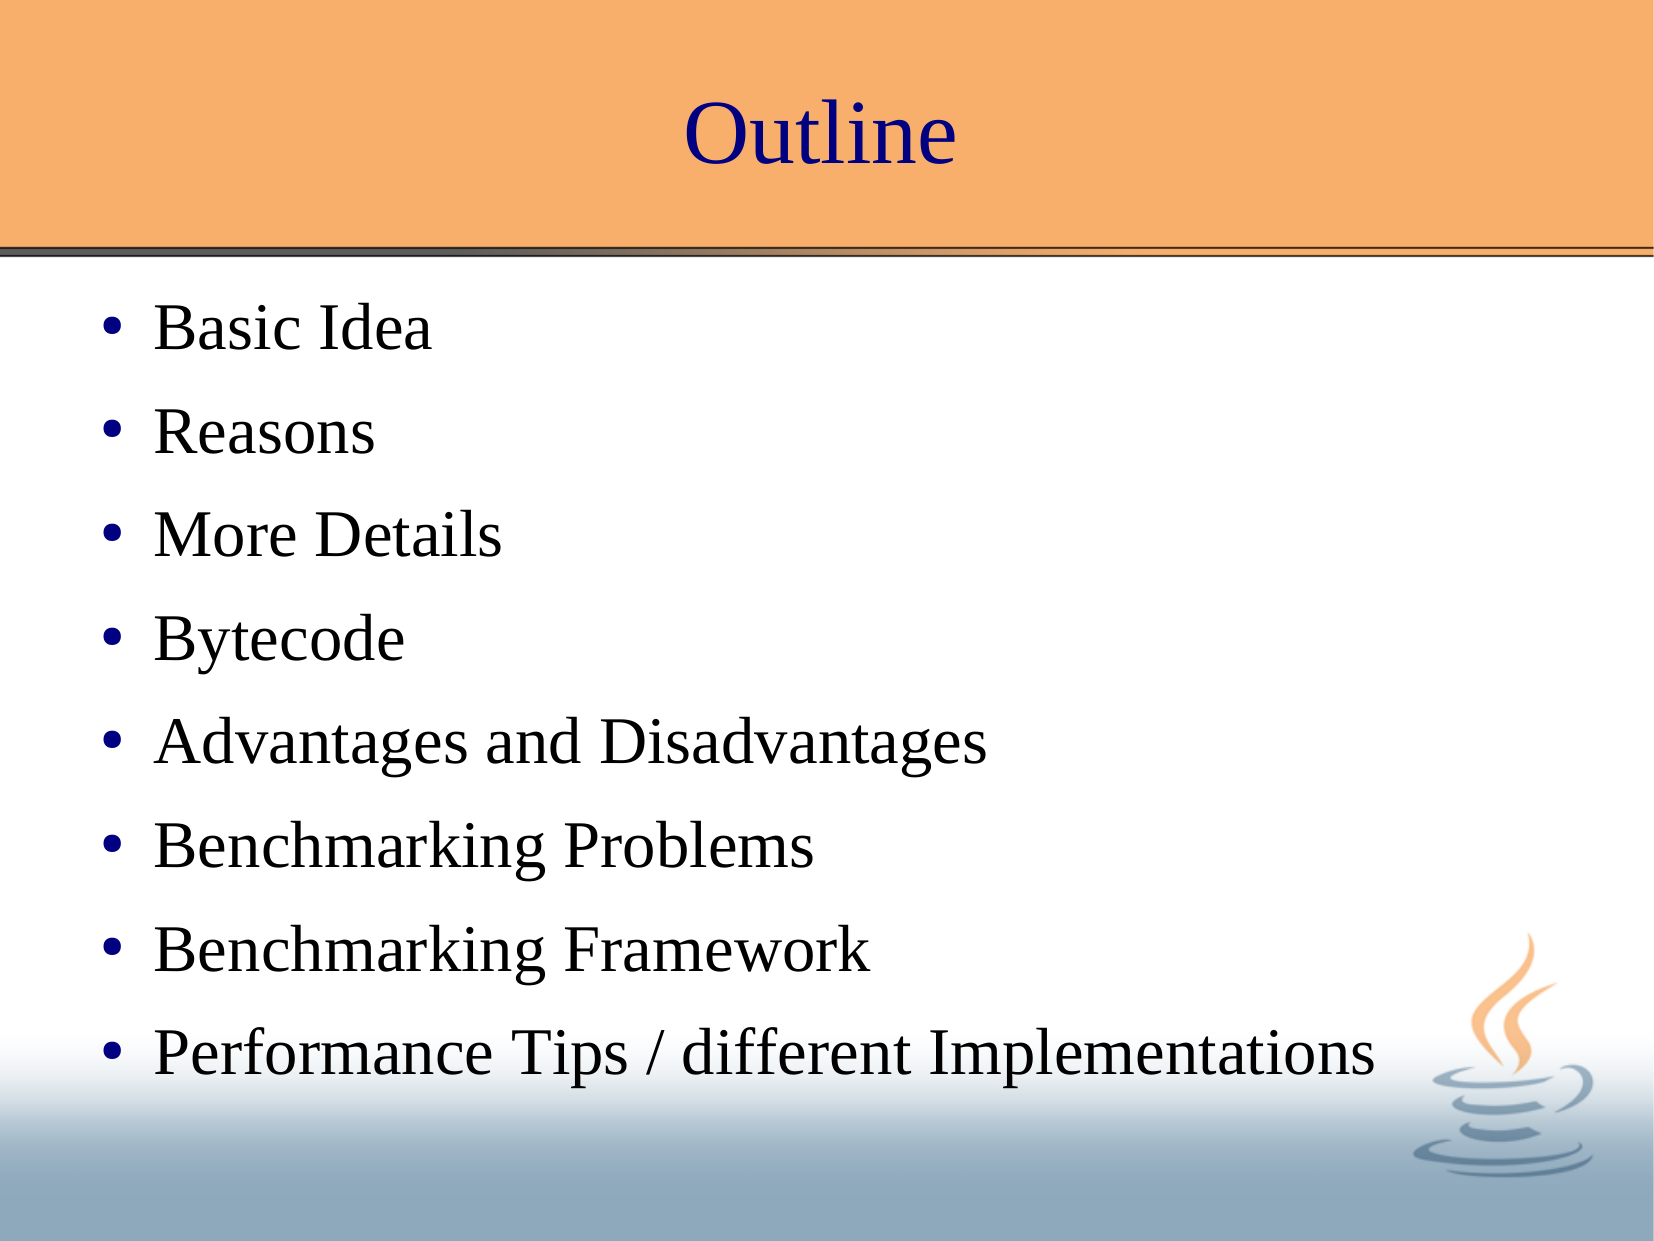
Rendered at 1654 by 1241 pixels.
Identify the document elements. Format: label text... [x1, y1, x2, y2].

title Outline [76, 29, 1565, 237]
list Basic Idea Reasons More Details Bytecode Advantages and Disadvantages Benchmarking Problems Benchmarking Framework Performance Tips / different Implementations [82, 290, 1571, 1090]
picture [0, 0, 1654, 1241]
